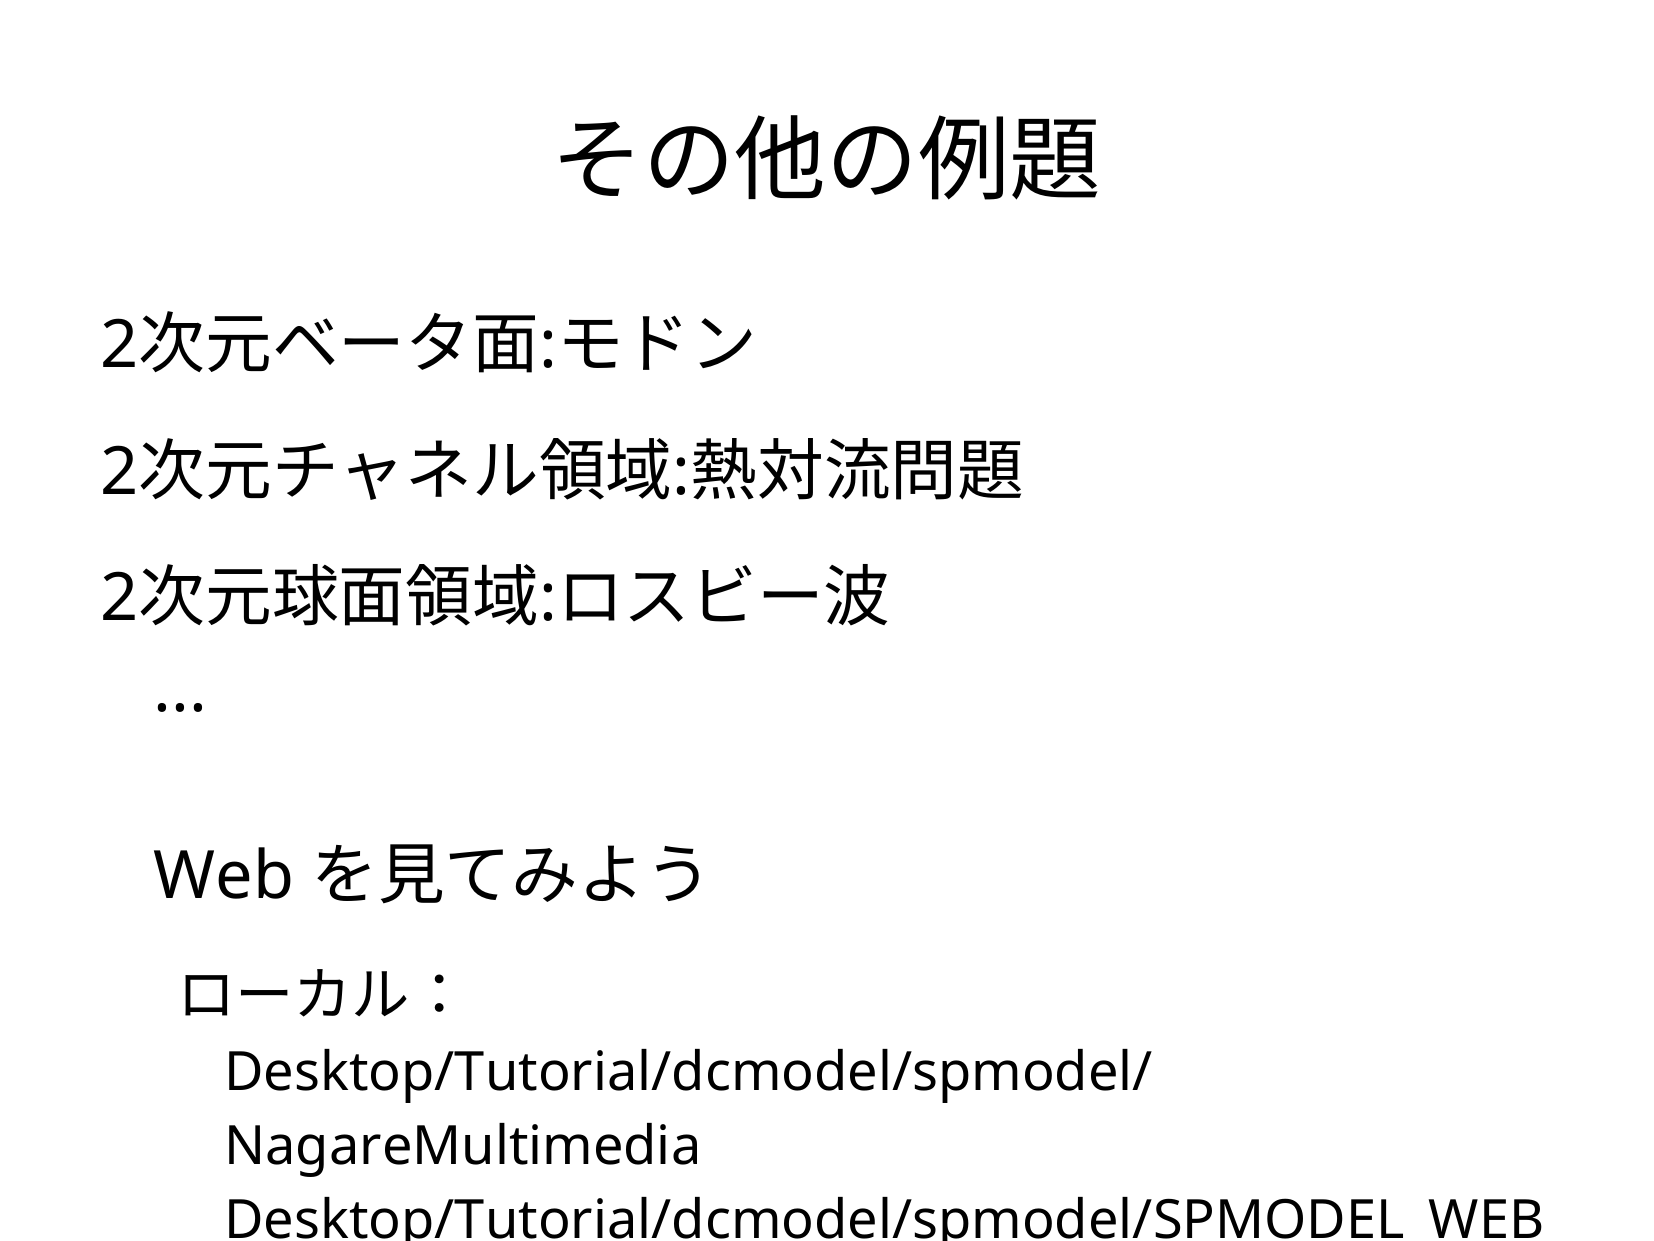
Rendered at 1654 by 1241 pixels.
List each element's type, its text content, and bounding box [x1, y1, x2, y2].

list 2次元ベータ面:モドン 2次元チャネル領域:熱対流問題 2次元球面領域:ロスビー波 ... Web を見てみよう ローカル： Desktop/Tutorial/dcmodel/spmodel/NagareMultimedia Desktop/Tutorial/dcmodel/spmodel/SPMODEL_WEB ネット上： http://www.nagare.or.jp/mm/2006/spmodel/ http://www.gfd-dennou.org/library/spmodel/ [82, 290, 1571, 1145]
title その他の例題 [82, 56, 1571, 250]
